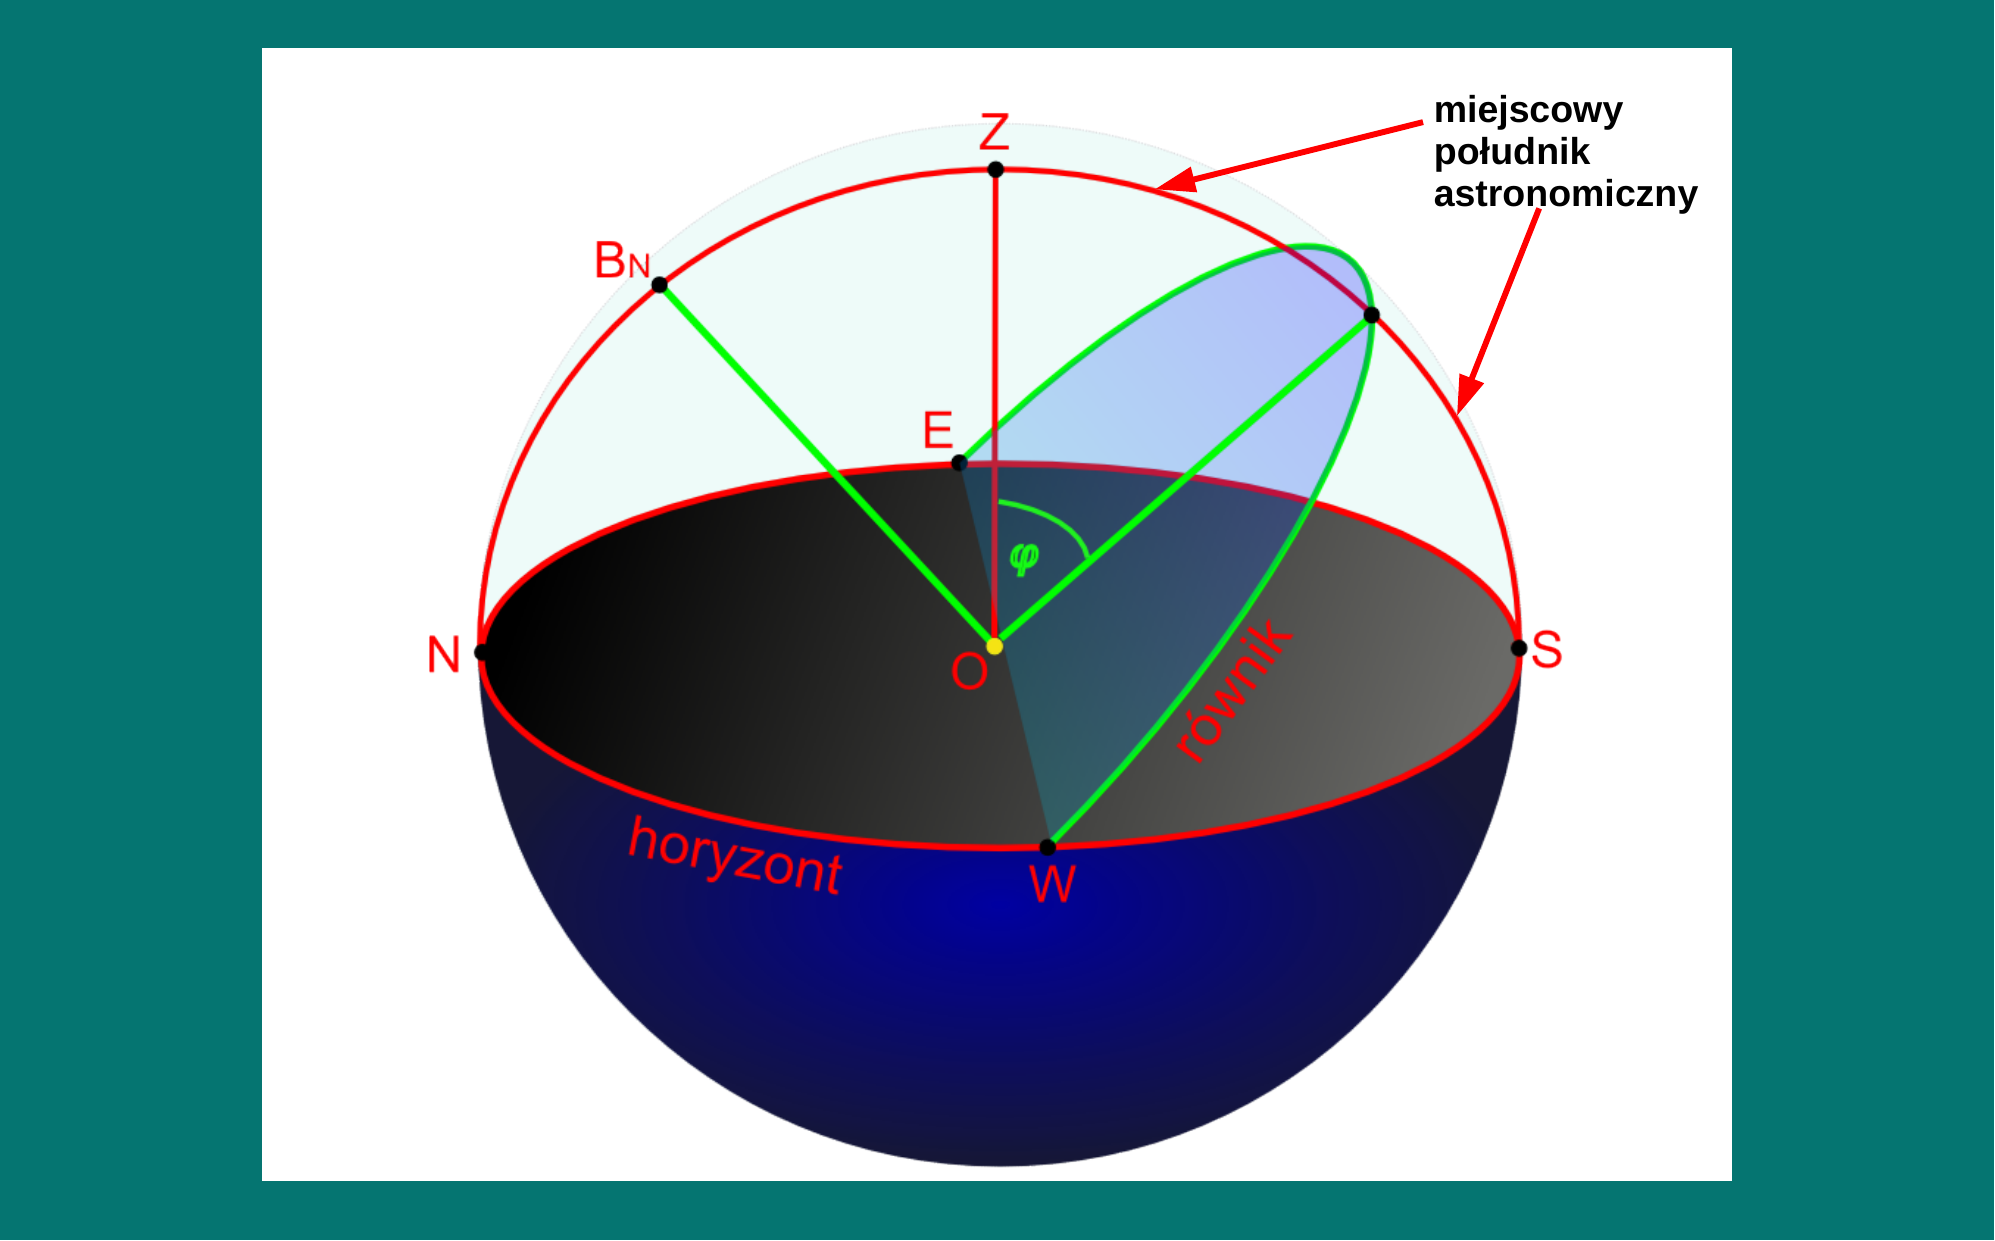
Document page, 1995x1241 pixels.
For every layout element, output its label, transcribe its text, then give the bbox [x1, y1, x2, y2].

picture [262, 47, 1733, 1181]
text_box miejscowy południk astronomiczny [1419, 80, 1714, 222]
